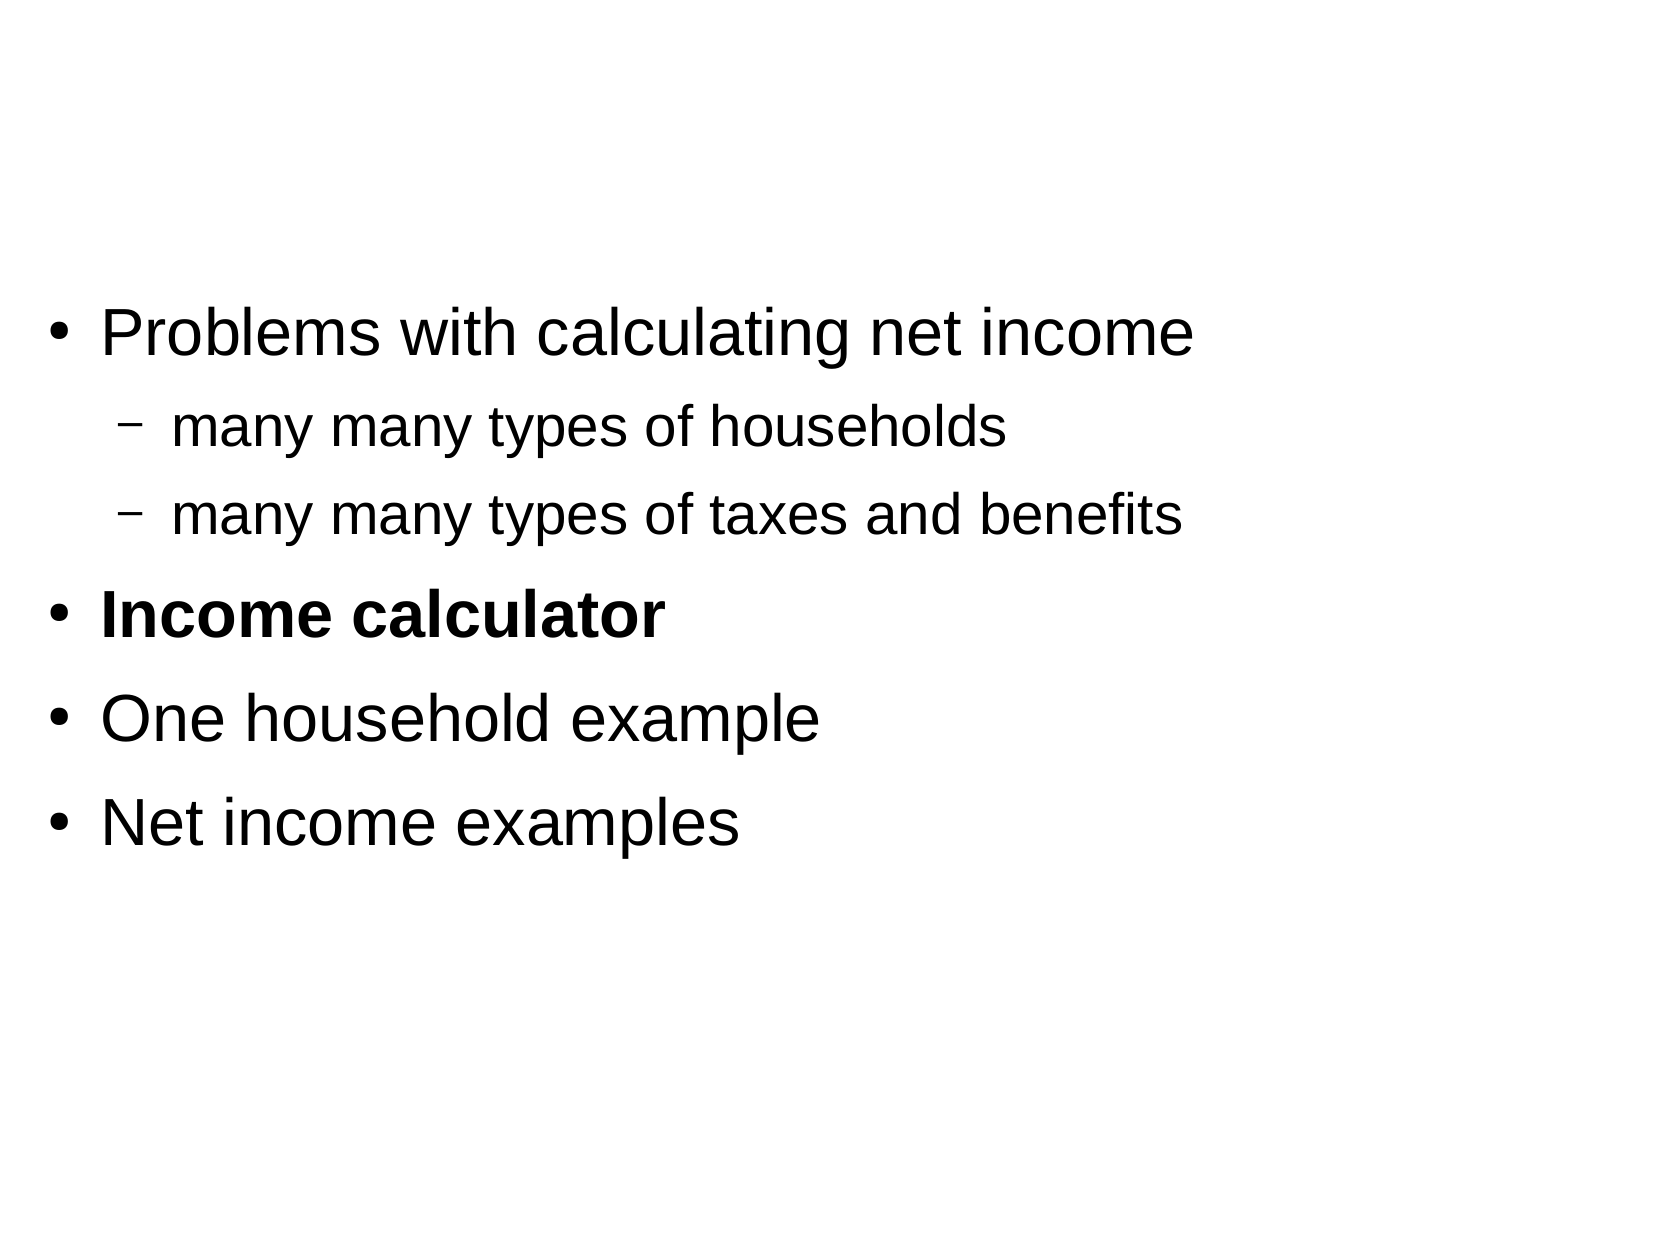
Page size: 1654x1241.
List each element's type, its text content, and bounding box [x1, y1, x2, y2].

list Problems with calculating net income many many types of households many many types of taxes and benefits Income calculator One household example Net income examples [29, 295, 1533, 1098]
